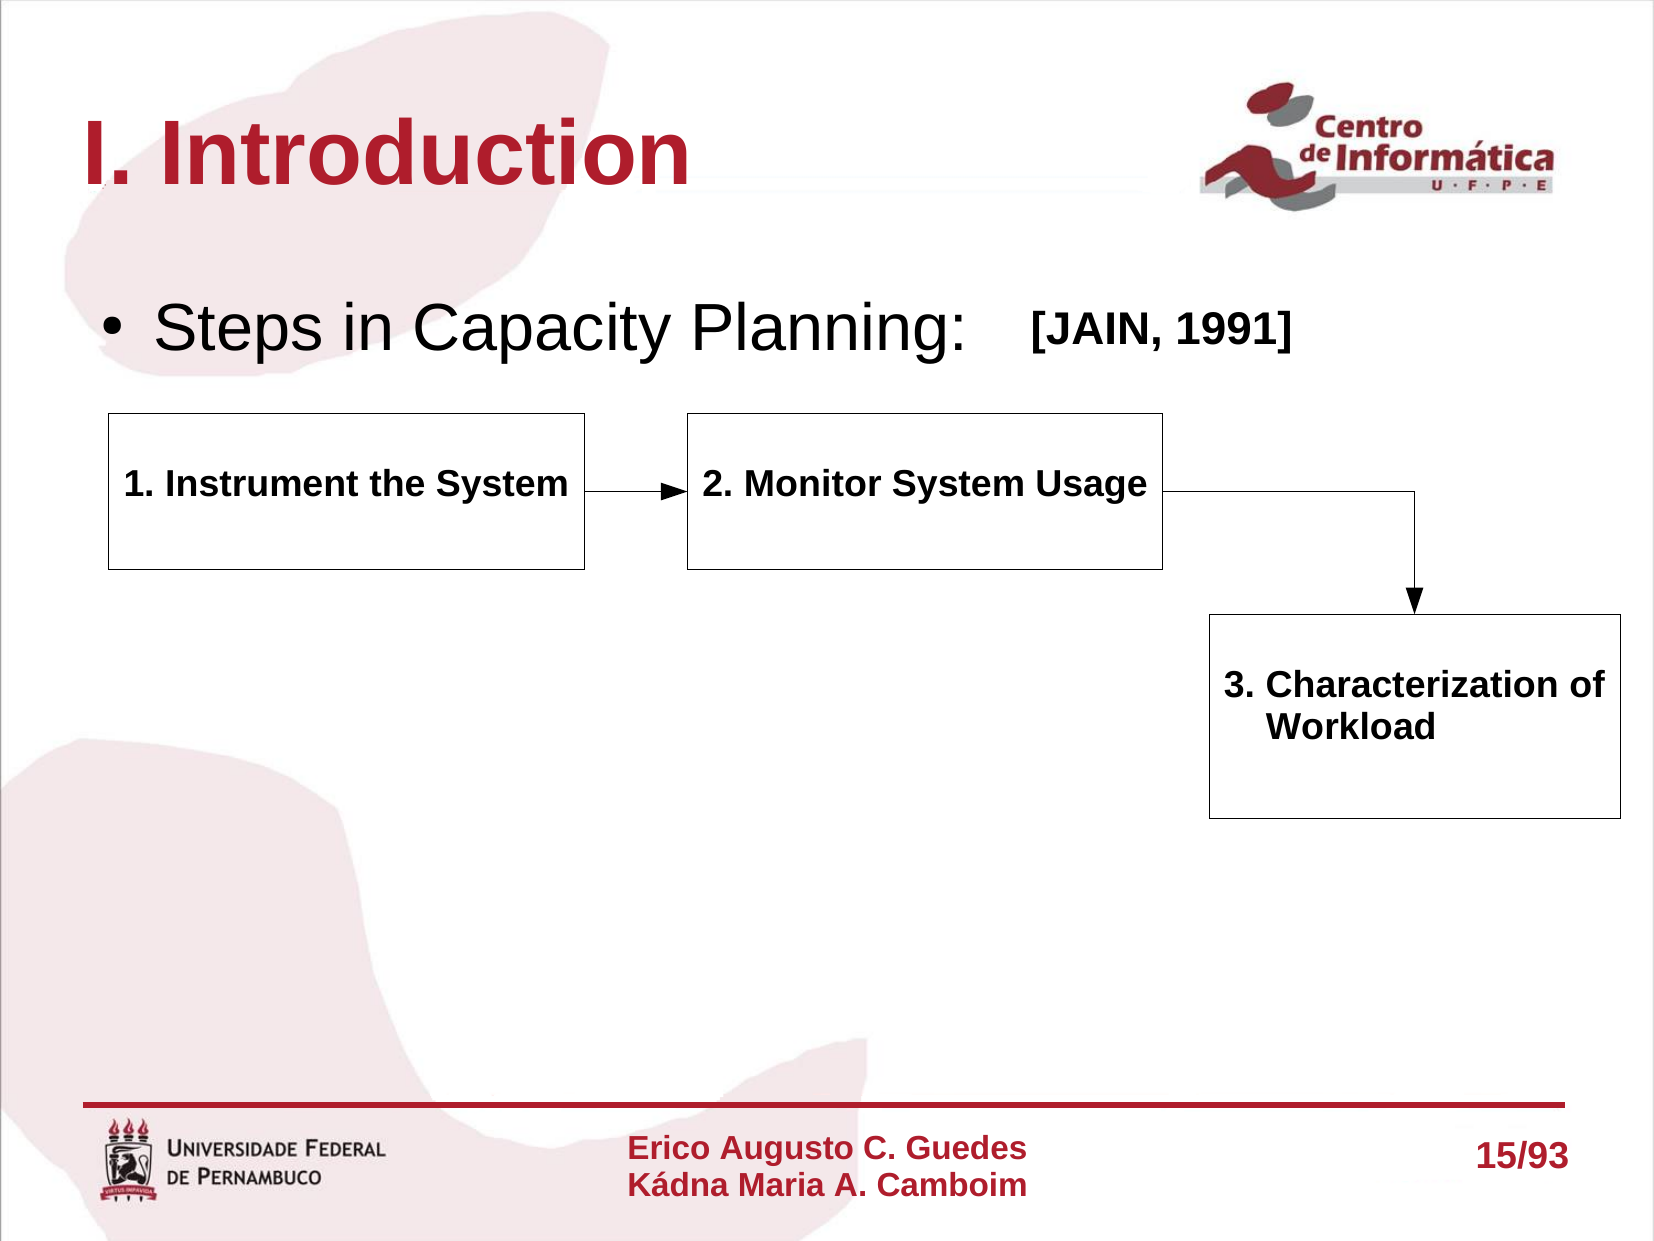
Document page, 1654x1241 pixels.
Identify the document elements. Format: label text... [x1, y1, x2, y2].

text_box 1. Instrument the System [108, 413, 585, 570]
text_box 3. Characterization of Workload [1209, 614, 1621, 819]
title I. Introduction [82, 56, 1571, 250]
picture [0, 0, 1654, 1241]
text_box 2. Monitor System Usage [687, 413, 1163, 570]
list Steps in Capacity Planning: [82, 290, 1571, 1094]
text_box [JAIN, 1991] [1015, 295, 1308, 370]
